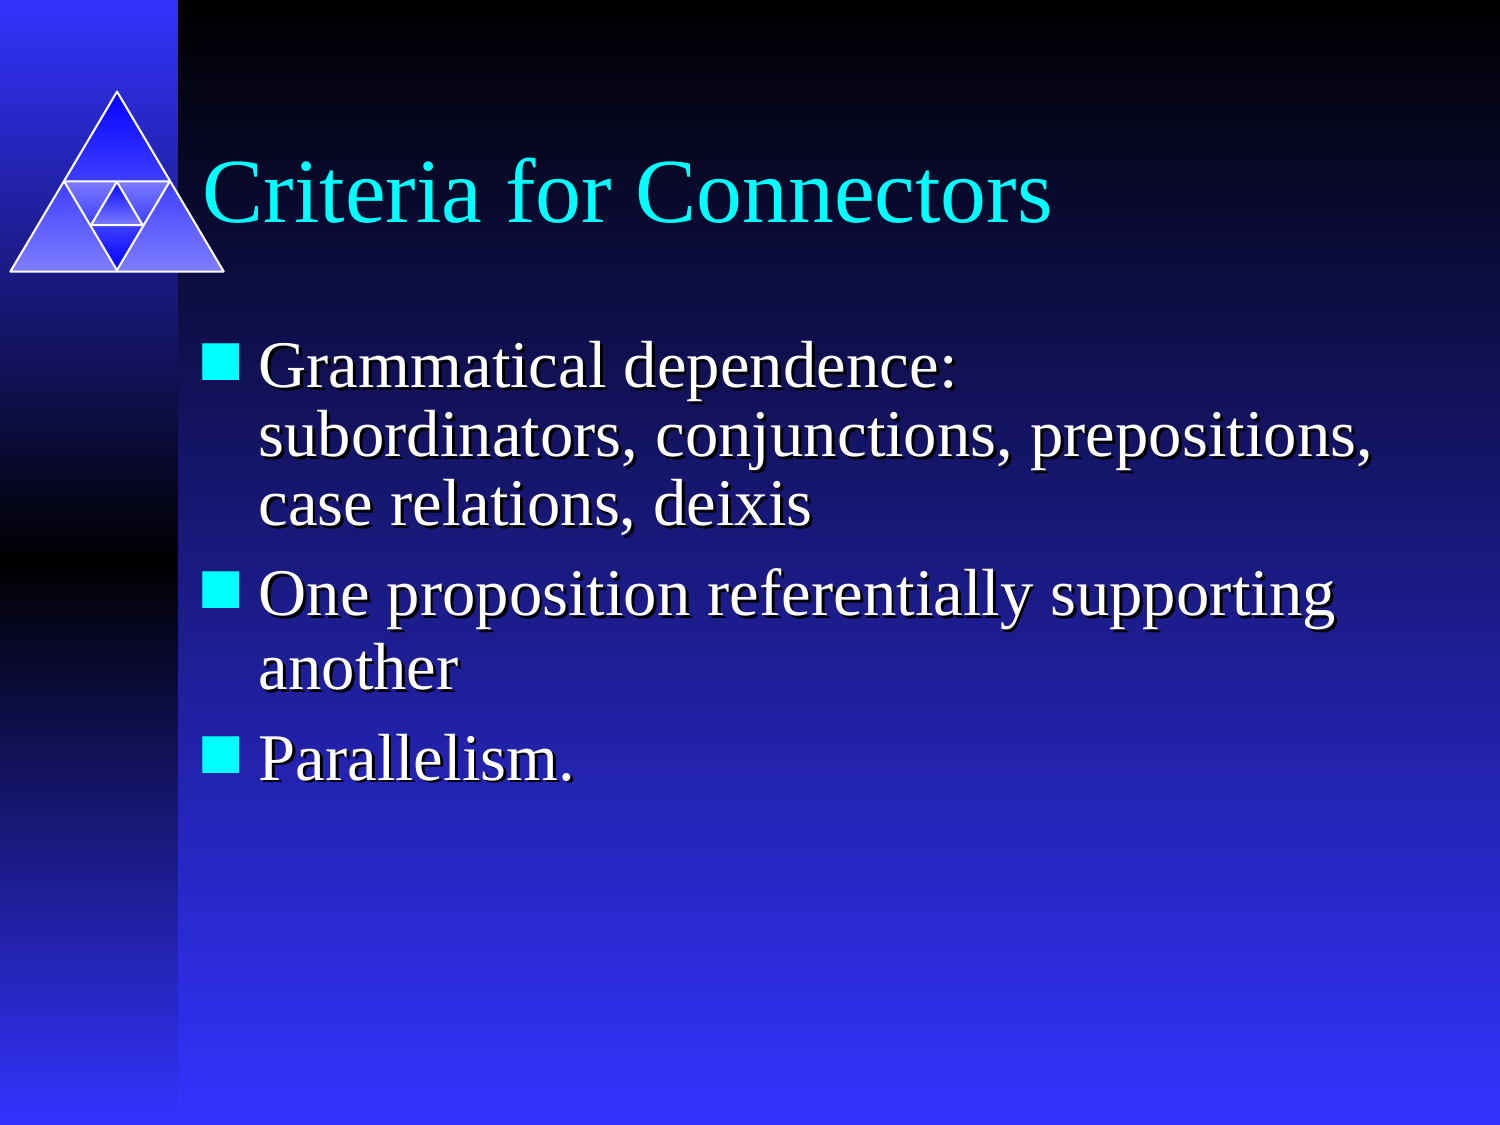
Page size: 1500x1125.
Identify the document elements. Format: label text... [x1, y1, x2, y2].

list Grammatical dependence: subordinators, conjunctions, prepositions, case relations, deixis One proposition referentially supporting another Parallelism. [187, 324, 1463, 1001]
title Criteria for Connectors [187, 99, 1463, 288]
